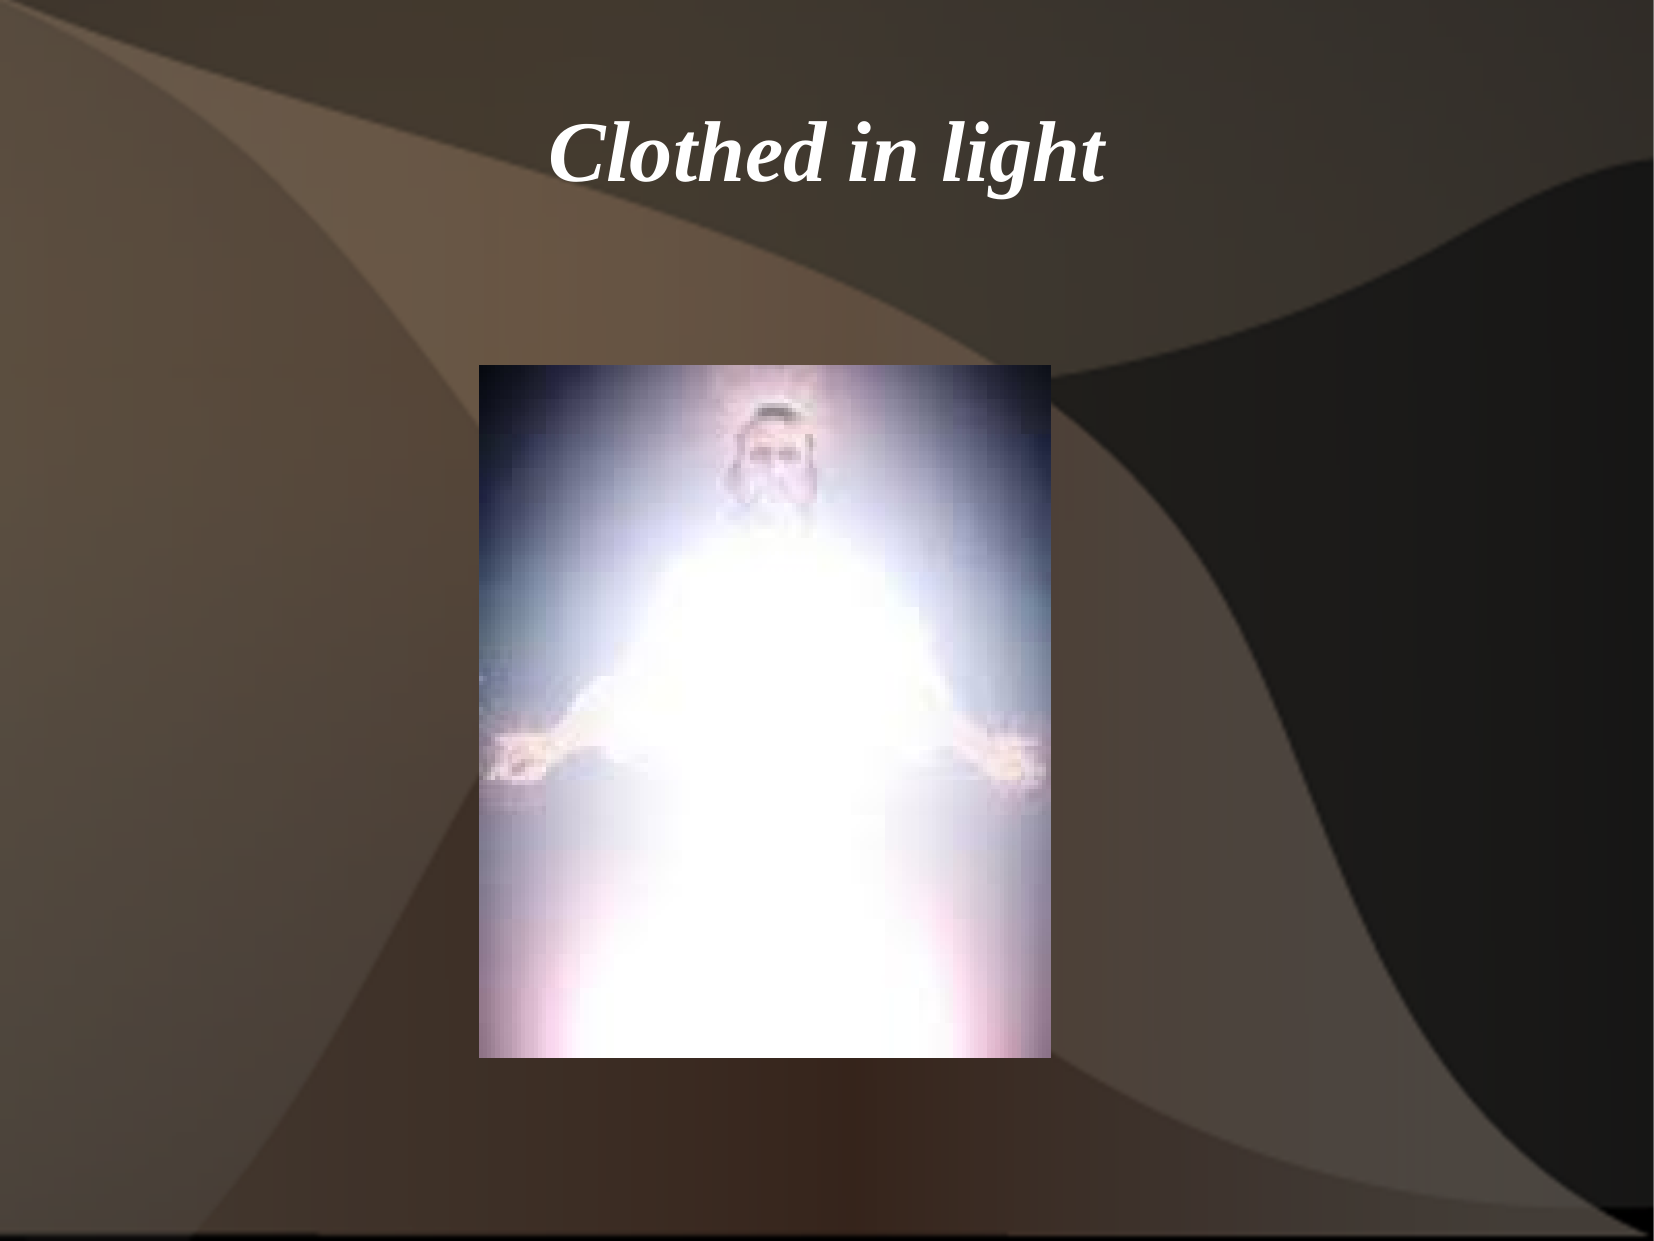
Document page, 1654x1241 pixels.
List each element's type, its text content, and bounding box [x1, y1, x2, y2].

picture [0, 0, 1654, 1241]
title Clothed in light [82, 49, 1571, 257]
